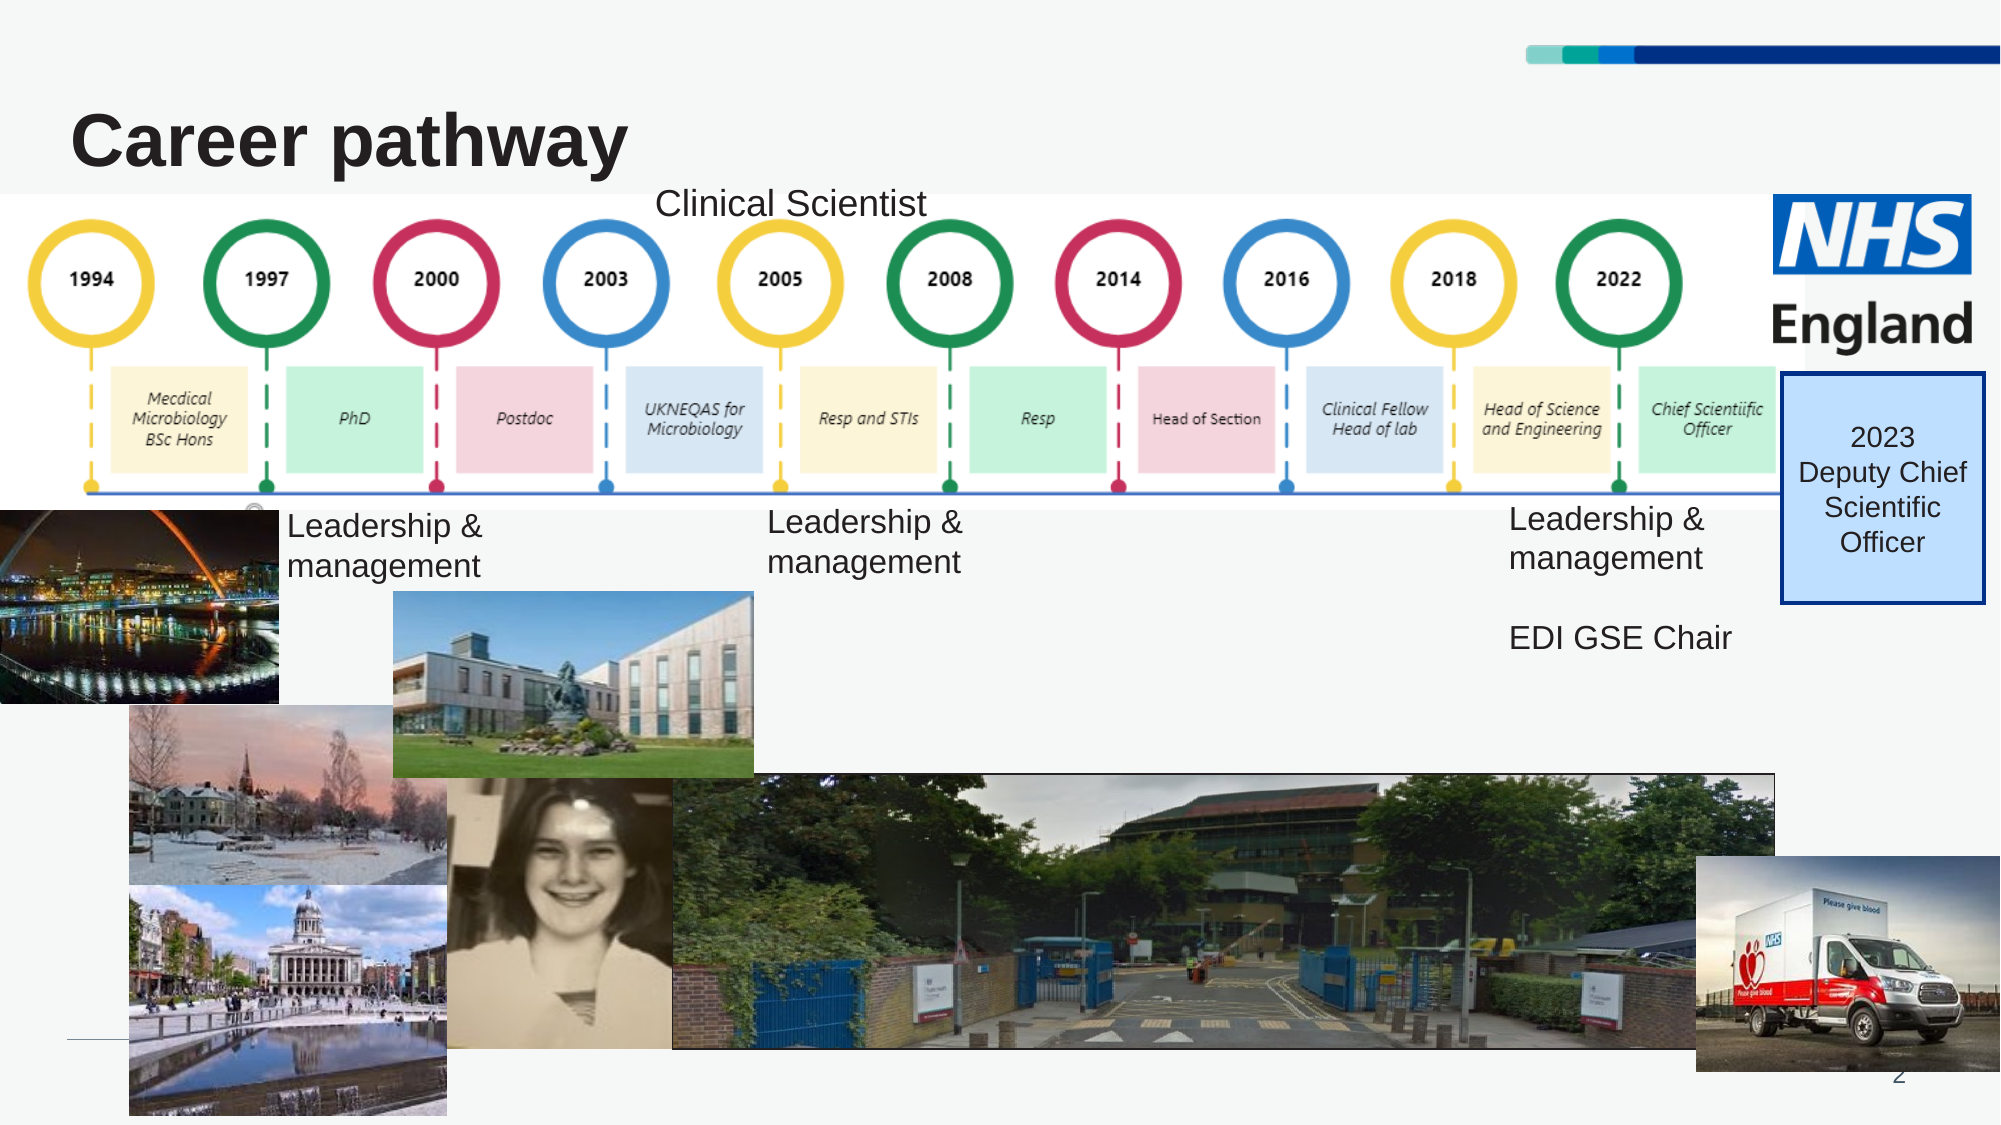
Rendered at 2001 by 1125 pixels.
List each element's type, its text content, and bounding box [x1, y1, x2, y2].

text_box Leadership & management [752, 492, 1032, 589]
text_box Leadership & management [271, 497, 552, 594]
title Career pathway [64, 48, 1936, 191]
picture [0, 194, 1972, 704]
text_box Leadership & management EDI GSE Chair [1494, 489, 1774, 666]
text_box 2023 Deputy Chief Scientific Officer [1782, 374, 1984, 603]
text_box Clinical Scientist [640, 171, 1000, 232]
picture [129, 591, 2000, 1116]
